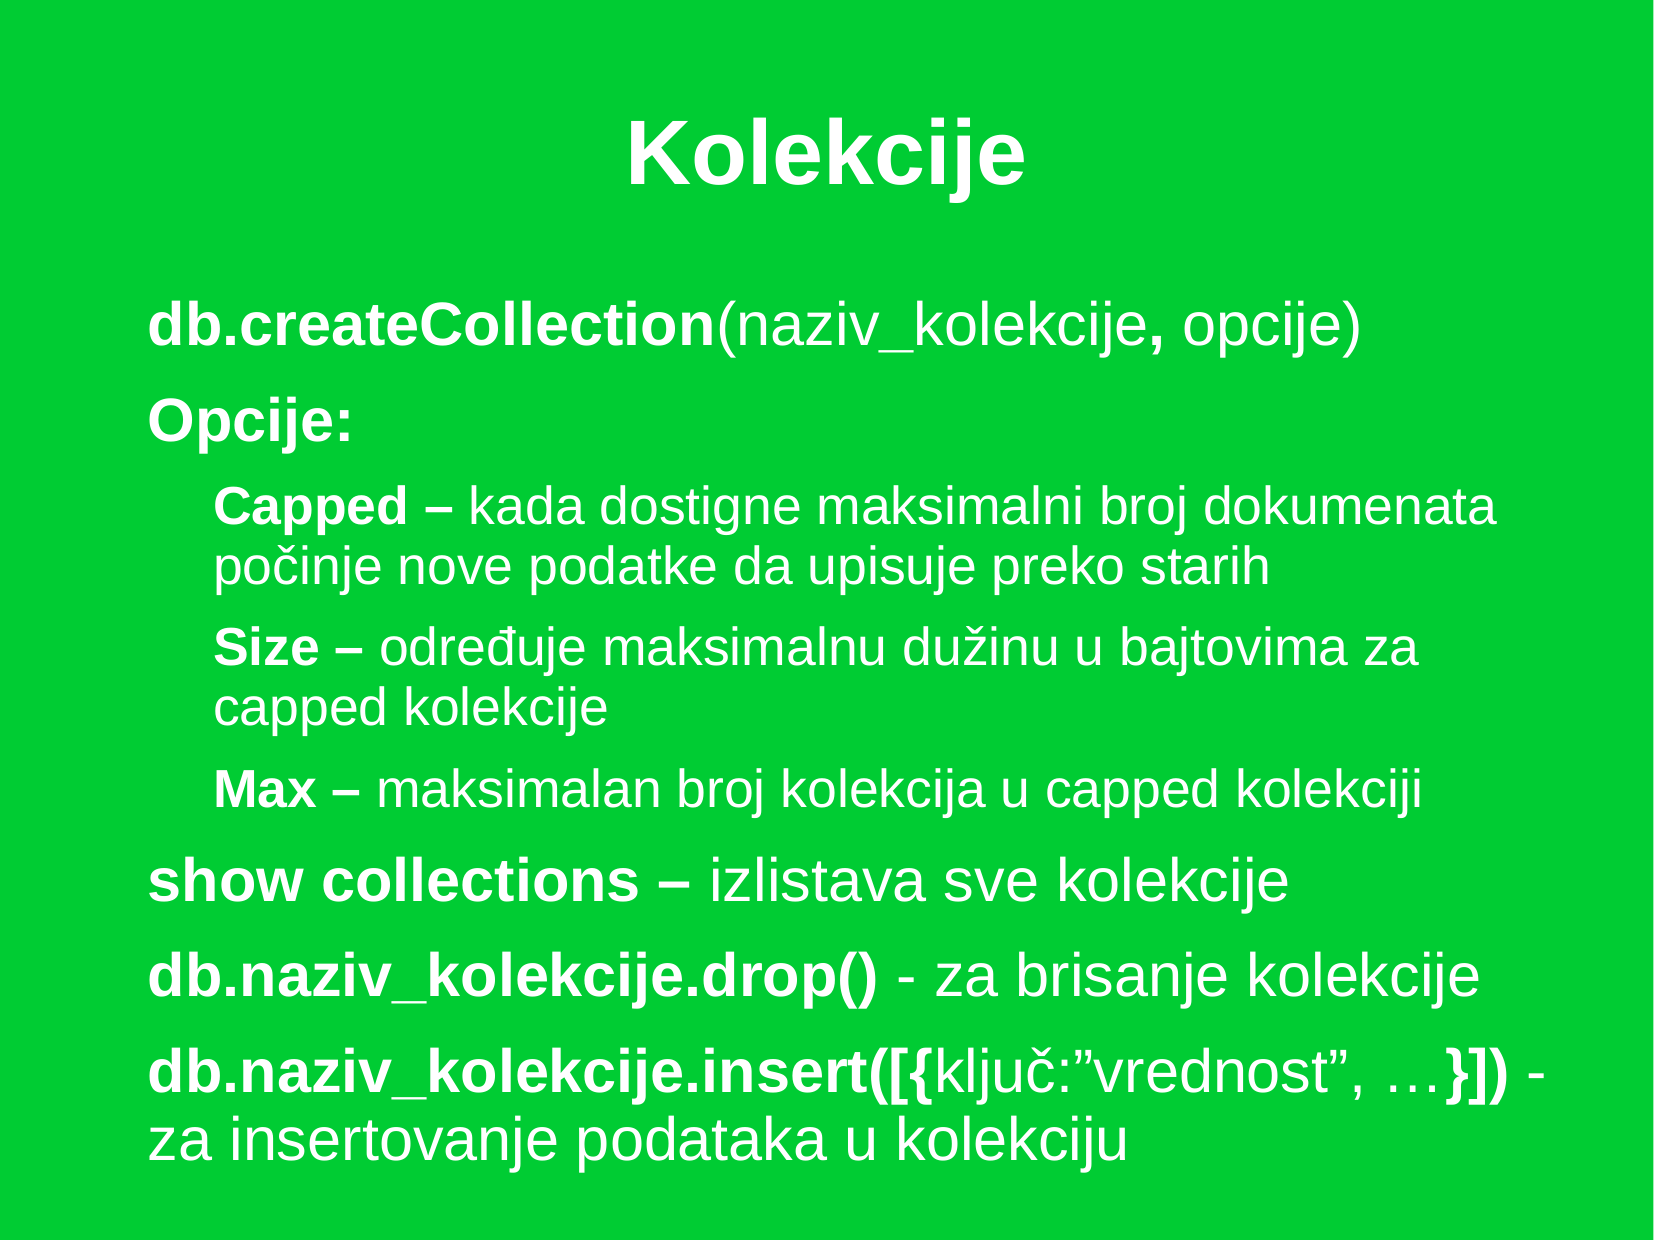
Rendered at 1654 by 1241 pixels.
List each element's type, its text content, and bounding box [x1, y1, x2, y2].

list db.createCollection(naziv_kolekcije, opcije) Opcije: Capped – kada dostigne maksimalni broj dokumenata počinje nove podatke da upisuje preko starih Size – određuje maksimalnu dužinu u bajtovima za capped kolekcije Max – maksimalan broj kolekcija u capped kolekciji show collections – izlistava sve kolekcije db.naziv_kolekcije.drop() - za brisanje kolekcije db.naziv_kolekcije.insert([{ključ:”vrednost”, …}]) - za insertovanje podataka u kolekciju [82, 290, 1571, 1186]
title Kolekcije [82, 49, 1571, 257]
